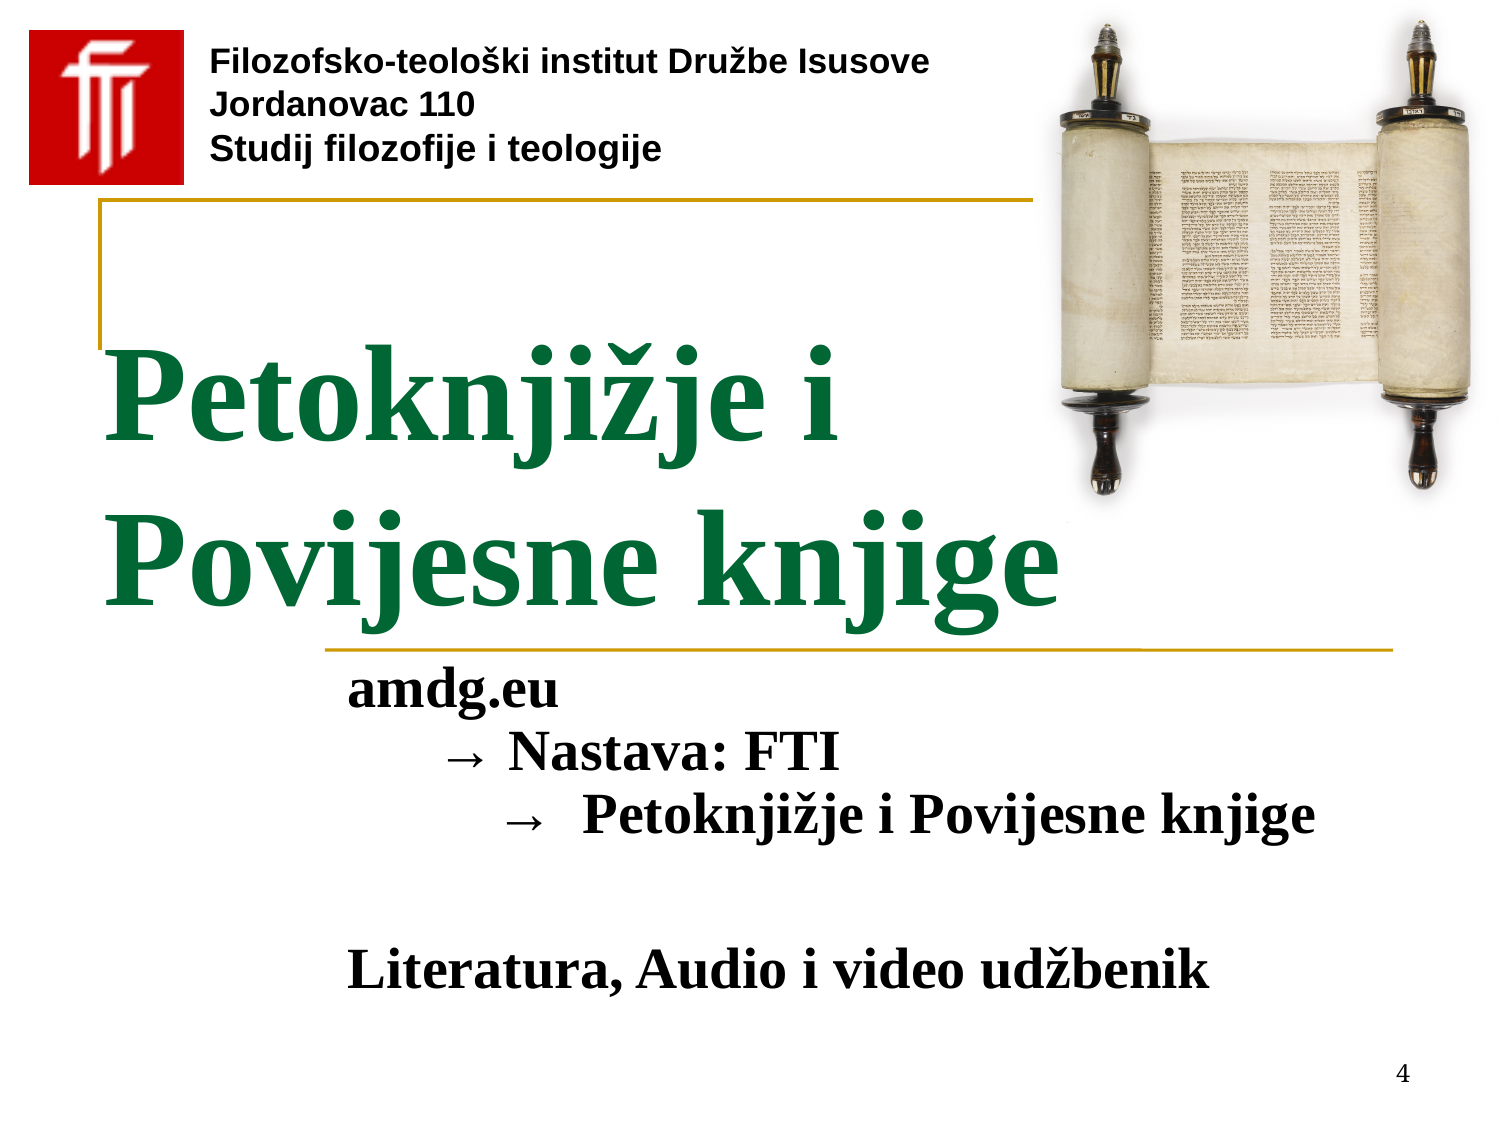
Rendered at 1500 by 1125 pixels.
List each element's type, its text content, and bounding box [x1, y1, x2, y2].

text_box Filozofsko-teološki institut Družbe Isusove Jordanovac 110 Studij filozofije i teologije [194, 30, 963, 177]
picture [29, 30, 184, 185]
picture [1033, 0, 1500, 532]
title Petoknjižje i Povijesne knjige [88, 295, 1375, 650]
subtitle amdg.eu → Nastava: FTI → Petoknjižje i Povijesne knjige Literatura, Audio i video udžbenik [295, 649, 1500, 1125]
